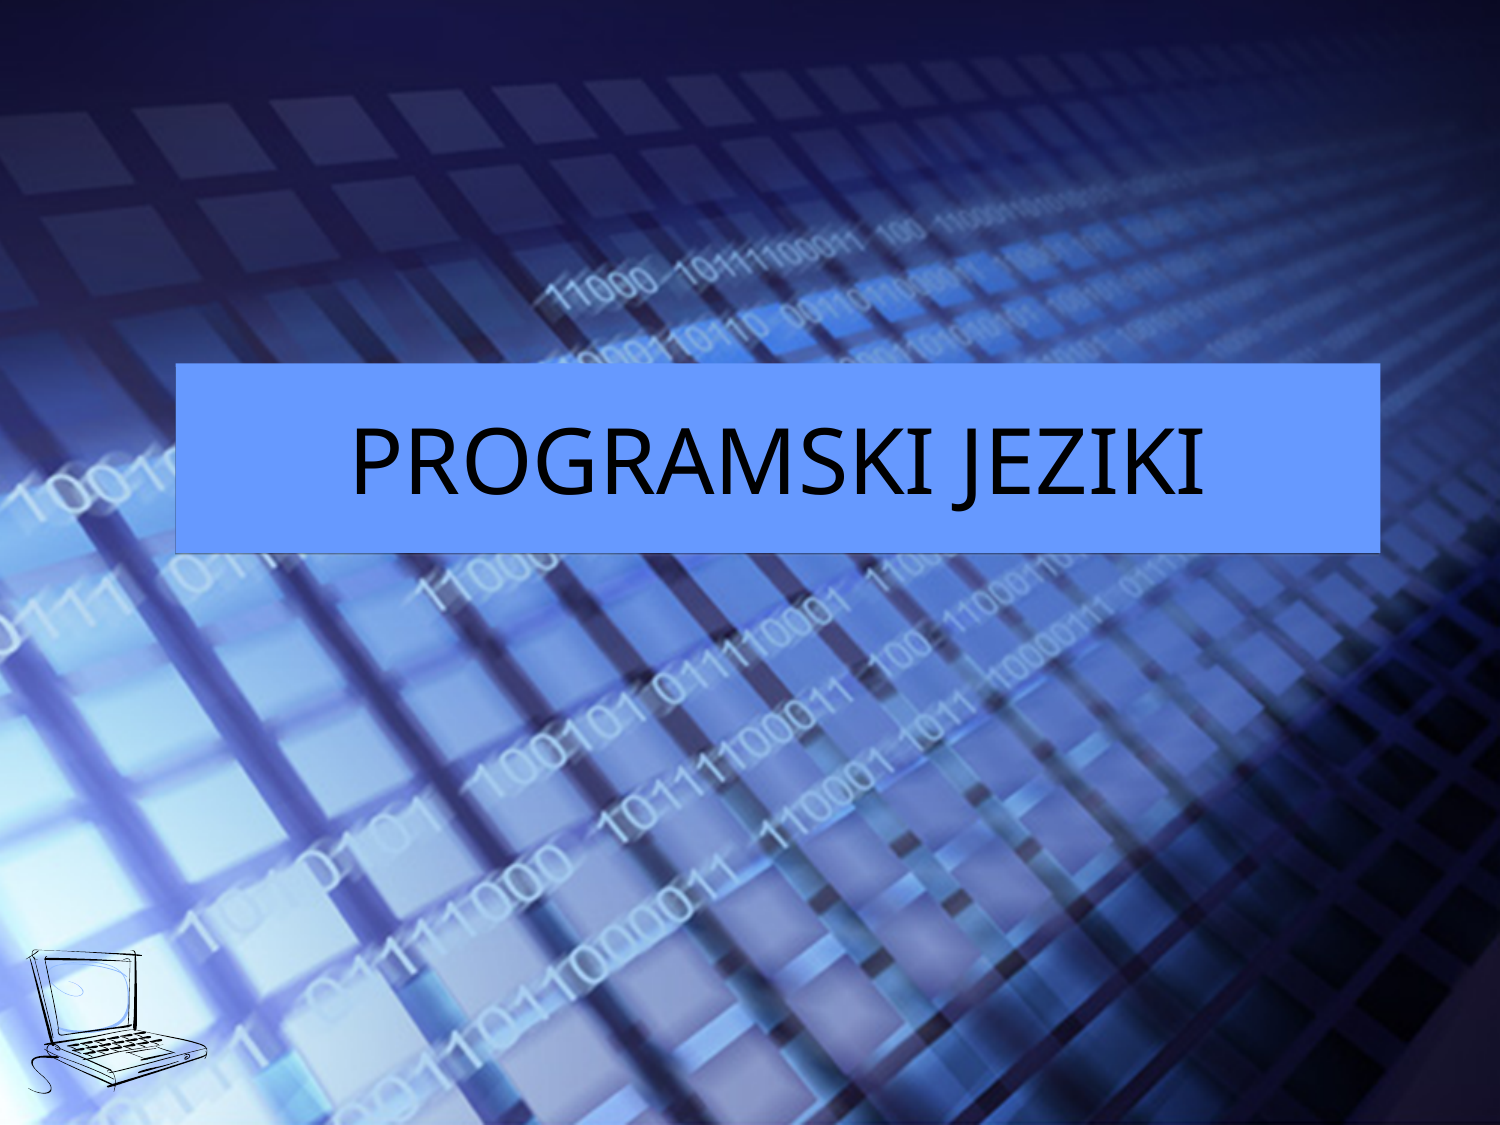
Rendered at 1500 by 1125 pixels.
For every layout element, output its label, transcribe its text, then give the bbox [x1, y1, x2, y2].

title PROGRAMSKI JEZIKI [175, 363, 1381, 553]
picture [0, 0, 1500, 1125]
